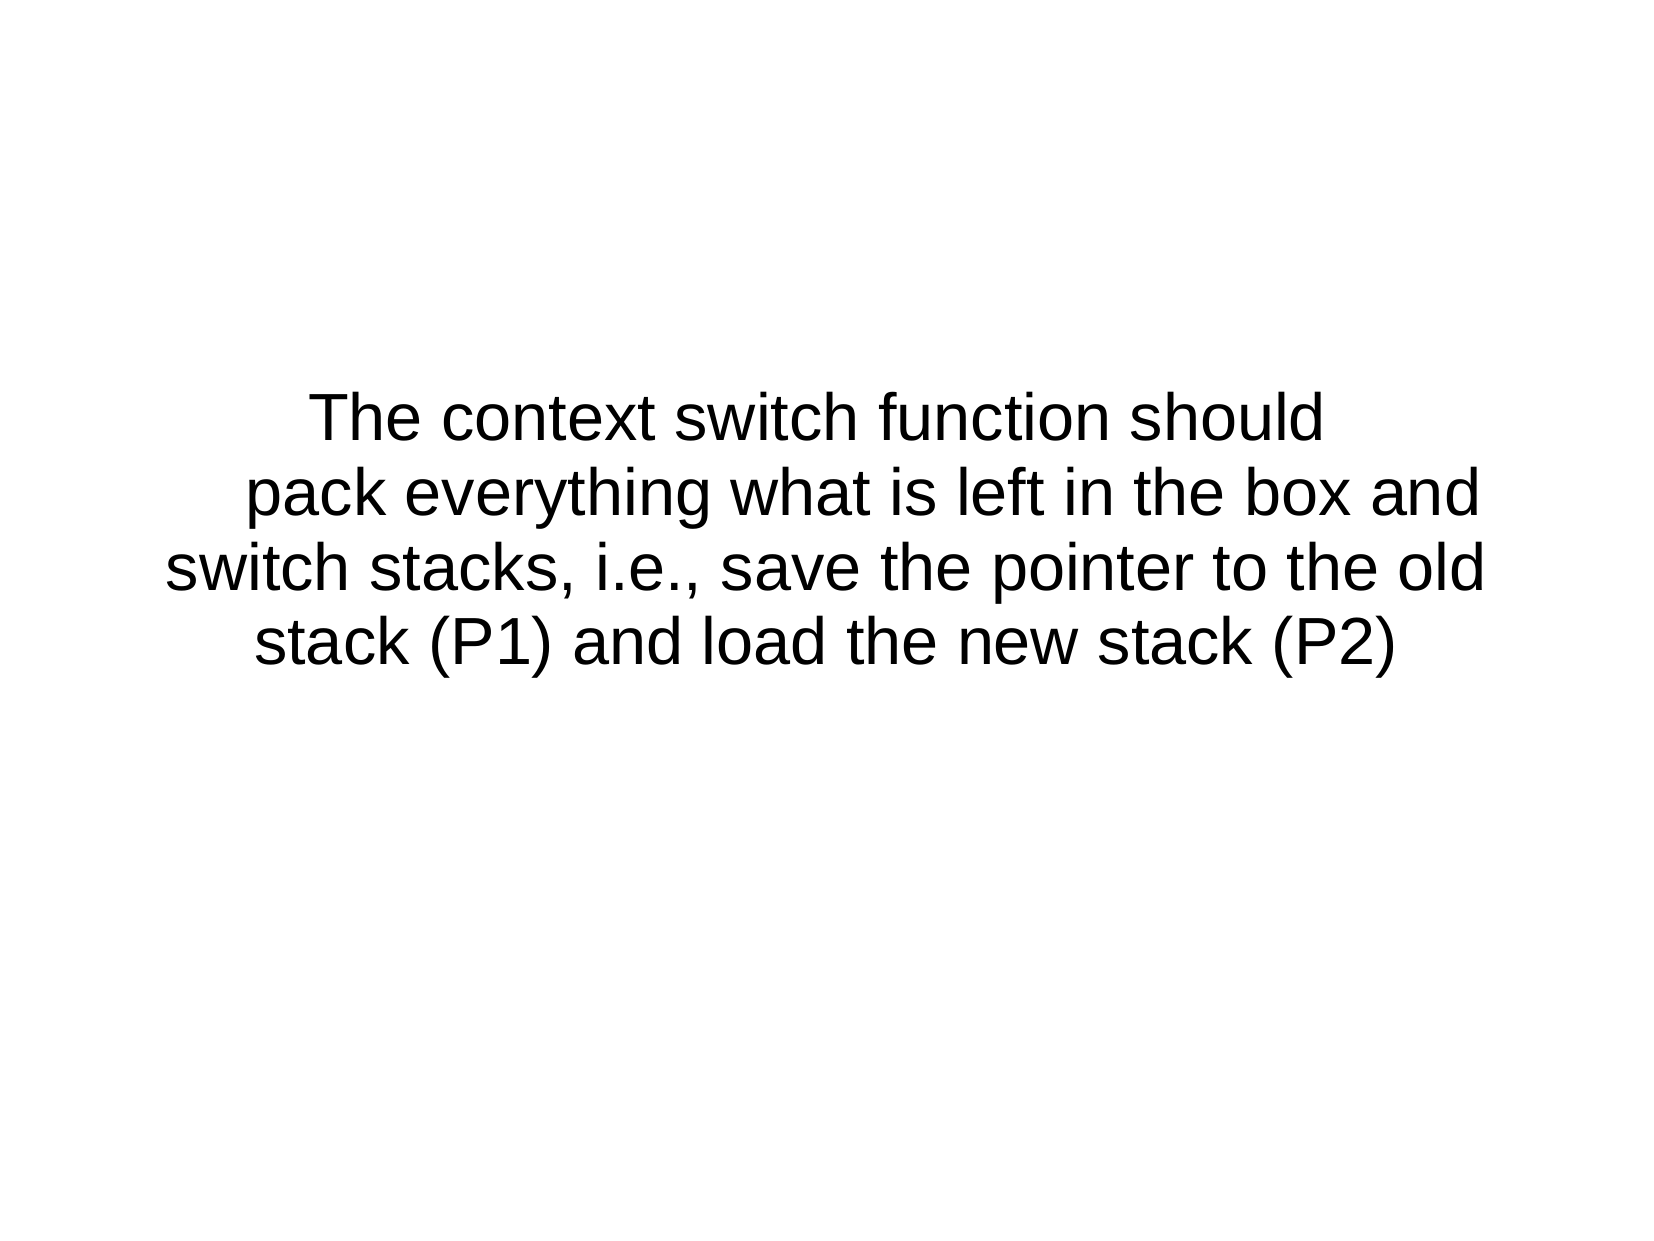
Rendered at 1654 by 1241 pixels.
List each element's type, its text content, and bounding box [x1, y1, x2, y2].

subtitle The context switch function should pack everything what is left in the box and switch stacks, i.e., save the pointer to the old stack (P1) and load the new stack (P2) [82, 49, 1571, 1010]
